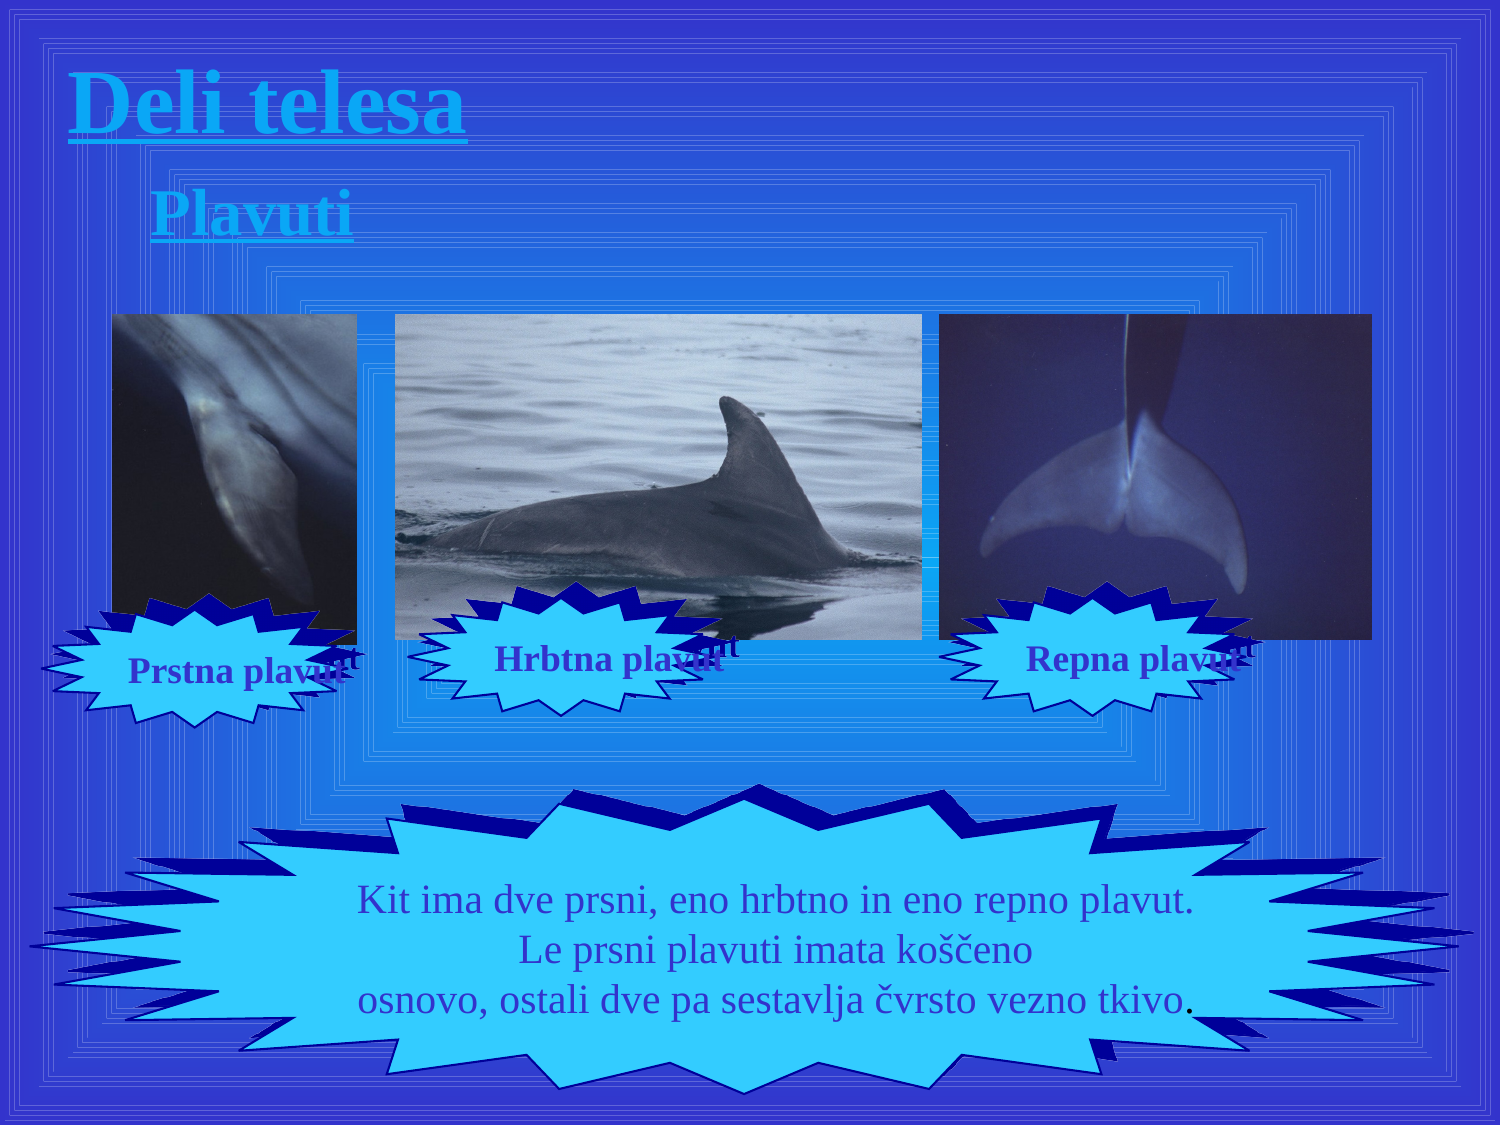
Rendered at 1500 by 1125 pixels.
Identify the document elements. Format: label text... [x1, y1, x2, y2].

picture [939, 314, 1372, 640]
text_box Hrbtna plavut [407, 597, 704, 716]
picture [112, 314, 357, 646]
picture [395, 314, 922, 640]
text_box Prstna plavut [41, 609, 337, 728]
text_box Deli telesa [53, 31, 656, 163]
text_box Repna plavut [939, 597, 1235, 716]
text_box Plavuti [135, 160, 370, 256]
text_box Kit ima dve prsni, eno hrbtno in eno repno plavut. Le prsni plavuti imata koščeno osnovo, ostali dve pa sestavlja čvrsto vezno tkivo. [29, 798, 1459, 1095]
